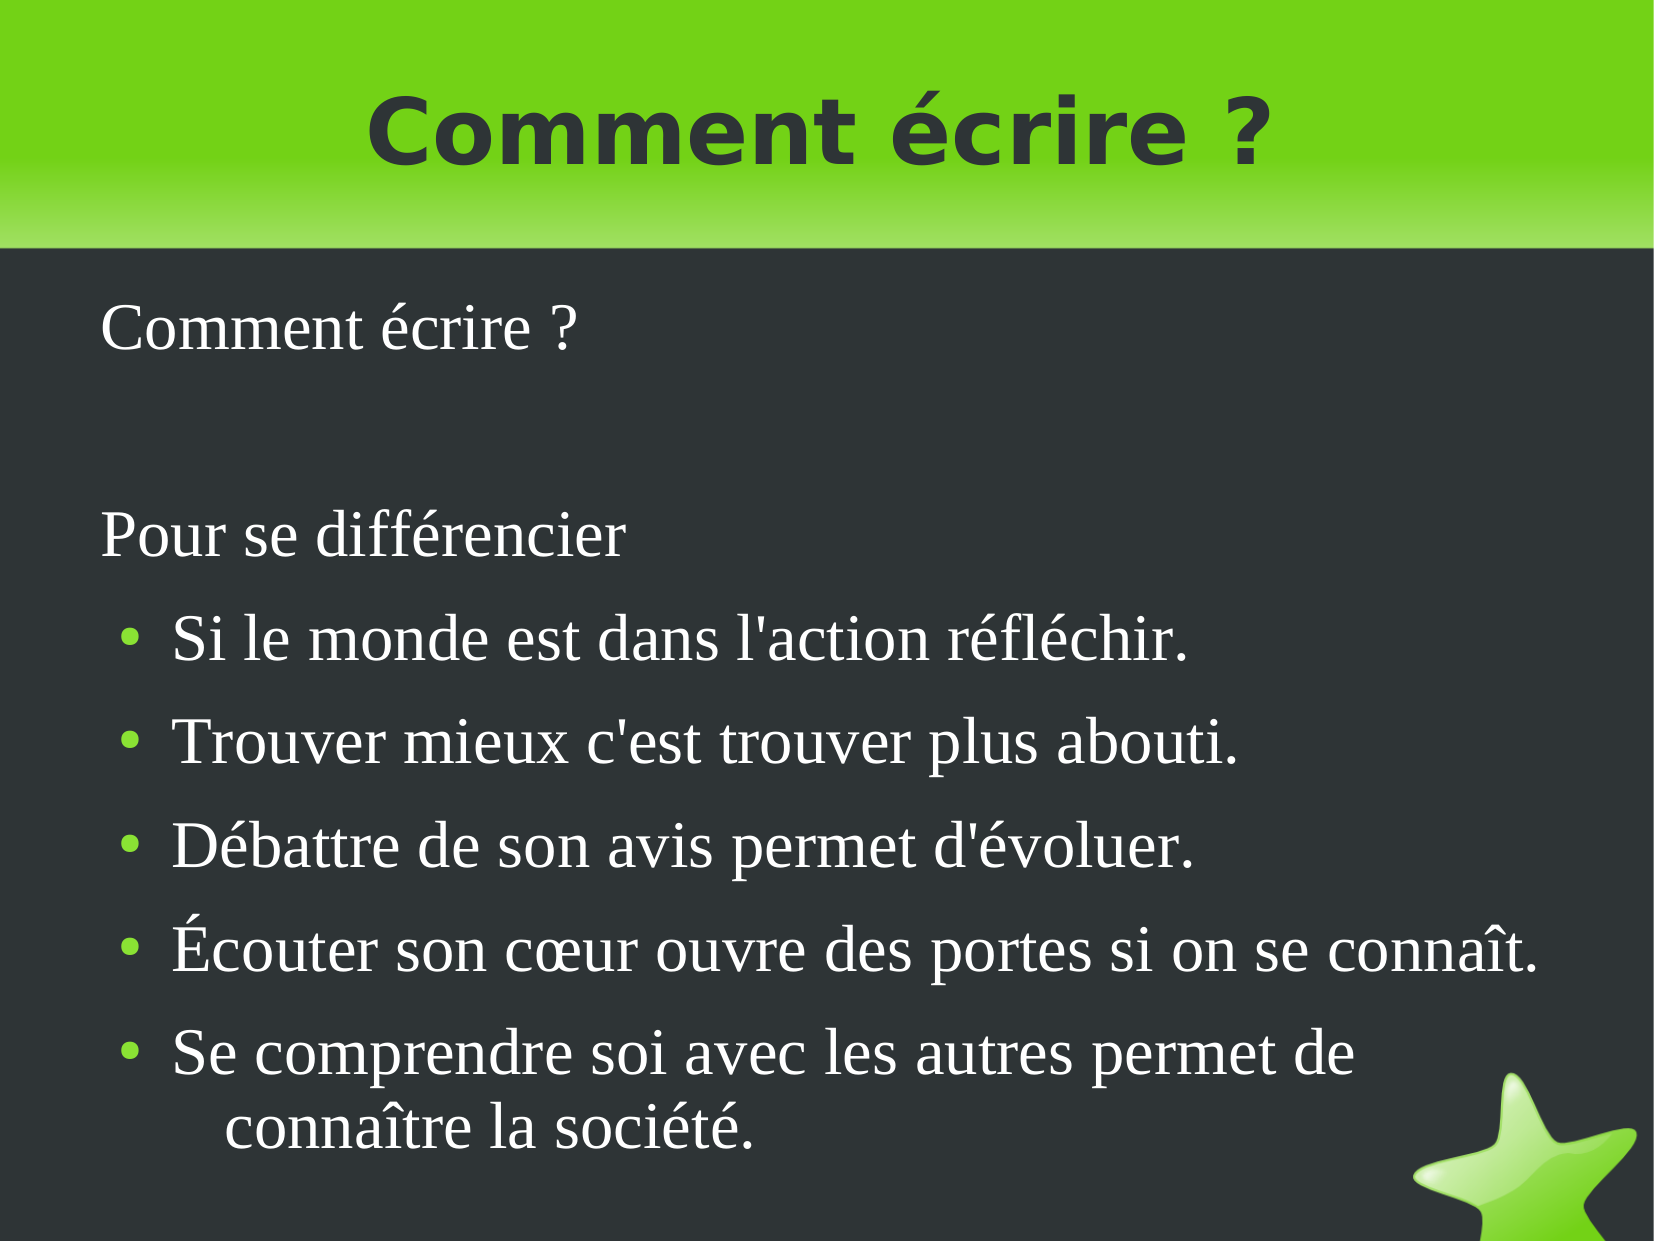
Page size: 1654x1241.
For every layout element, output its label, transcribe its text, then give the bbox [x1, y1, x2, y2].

title Comment écrire ? [76, 36, 1565, 229]
list Comment écrire ? Pour se différencier Si le monde est dans l'action réfléchir. Trouver mieux c'est trouver plus abouti. Débattre de son avis permet d'évoluer. Écouter son cœur ouvre des portes si on se connaît. Se comprendre soi avec les autres permet de connaître la société. [82, 290, 1571, 1225]
picture [0, 0, 1654, 1241]
